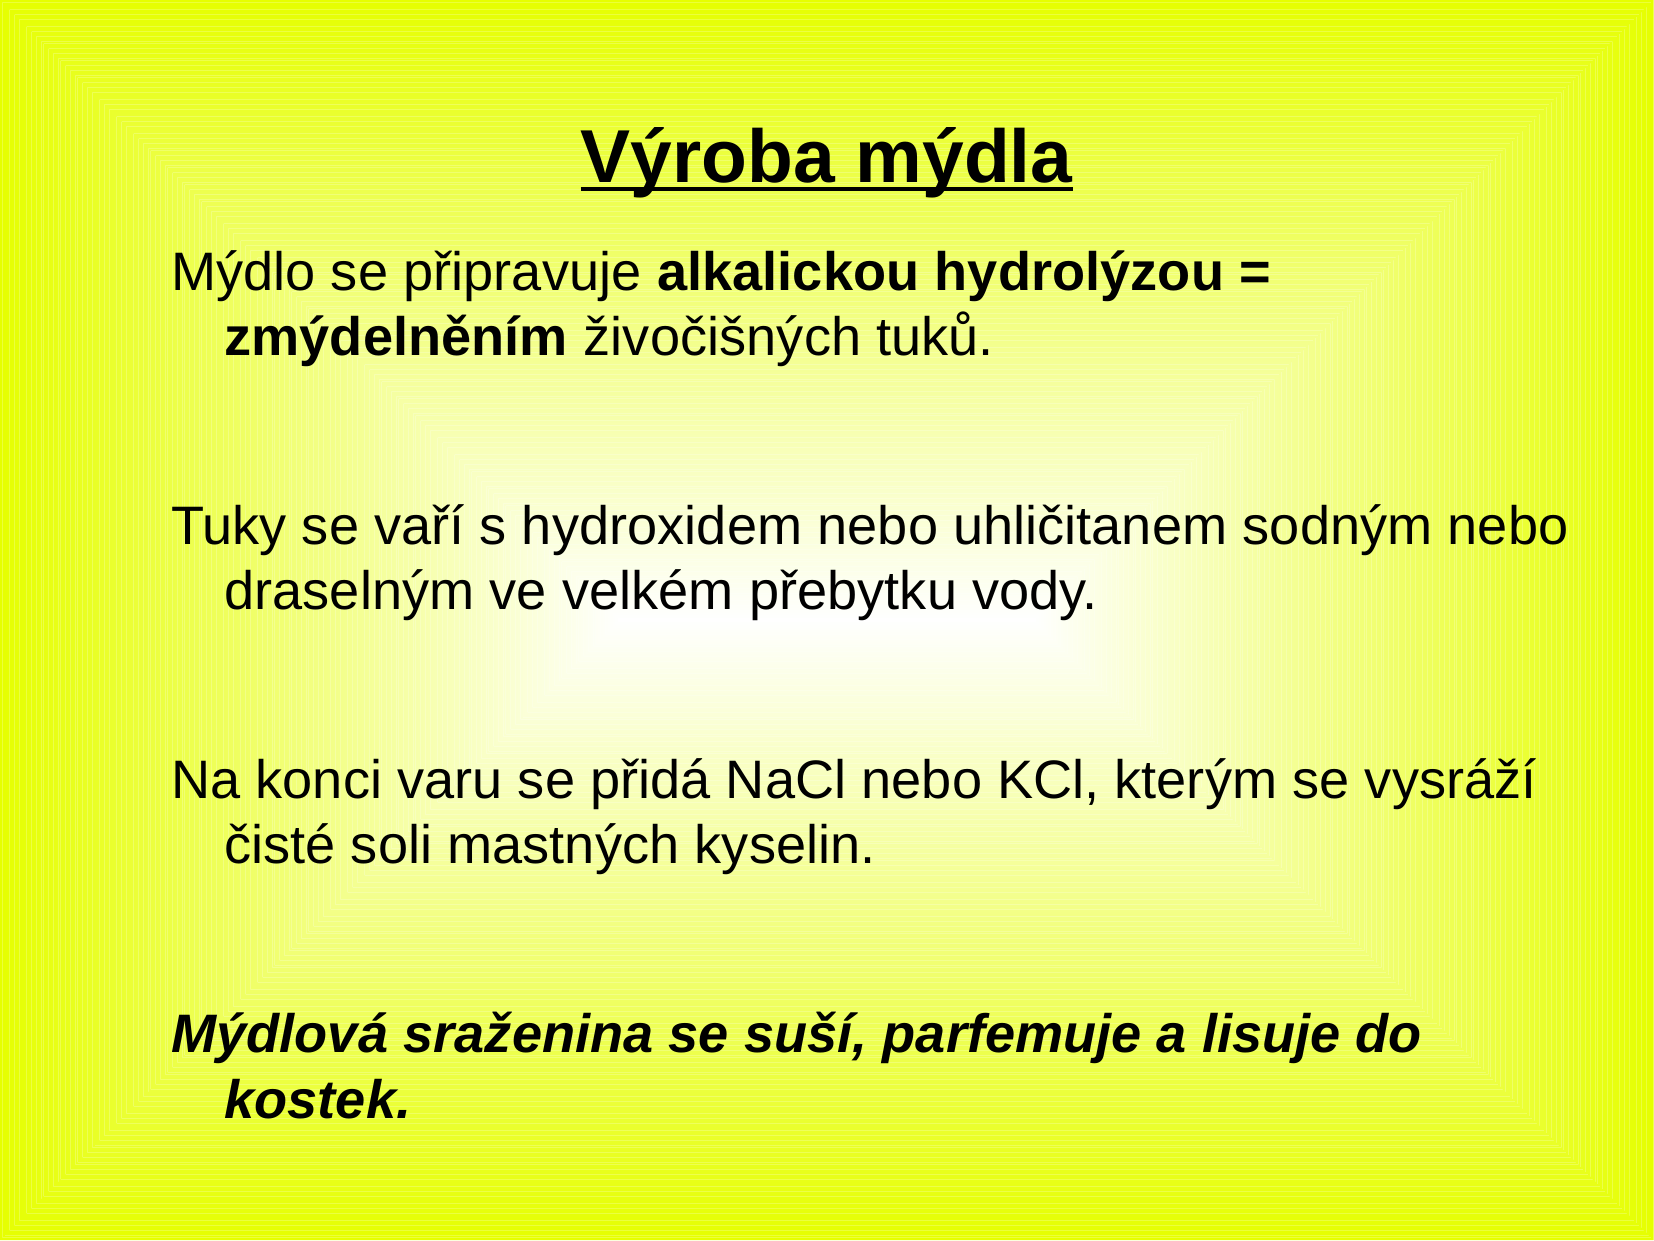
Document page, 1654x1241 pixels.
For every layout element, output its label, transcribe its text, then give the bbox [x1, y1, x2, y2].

list Mýdlo se připravuje alkalickou hydrolýzou = zmýdelněním živočišných tuků. Tuky se vaří s hydroxidem nebo uhličitanem sodným nebo draselným ve velkém přebytku vody. Na konci varu se přidá NaCl nebo KCl, kterým se vysráží čisté soli mastných kyselin. Mýdlová sraženina se suší, parfemuje a lisuje do kostek. [82, 236, 1571, 1202]
title Výroba mýdla [82, 49, 1571, 236]
